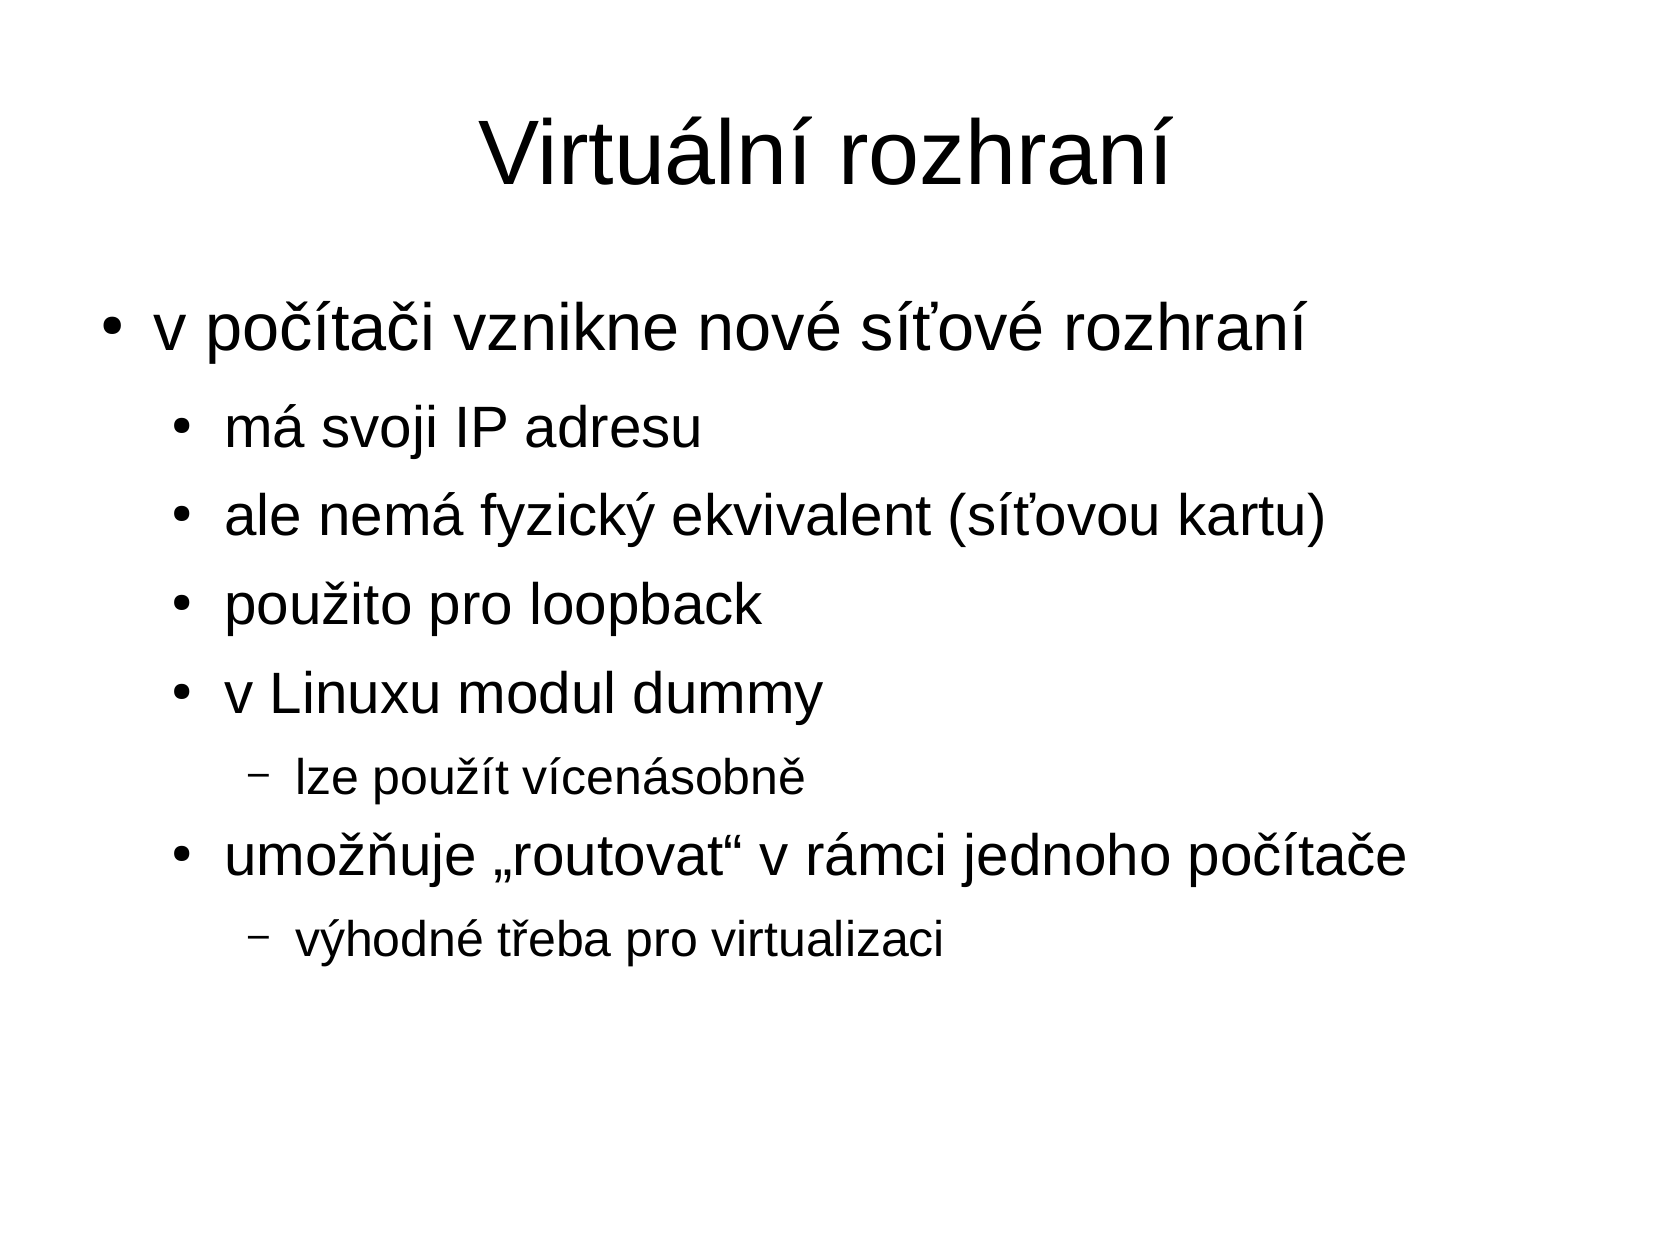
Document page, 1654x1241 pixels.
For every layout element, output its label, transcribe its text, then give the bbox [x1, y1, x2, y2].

list v počítači vznikne nové síťové rozhraní má svoji IP adresu ale nemá fyzický ekvivalent (síťovou kartu) použito pro loopback v Linuxu modul dummy lze použít vícenásobně umožňuje „routovat“ v rámci jednoho počítače výhodné třeba pro virtualizaci [82, 290, 1571, 1010]
title Virtuální rozhraní [82, 49, 1571, 257]
